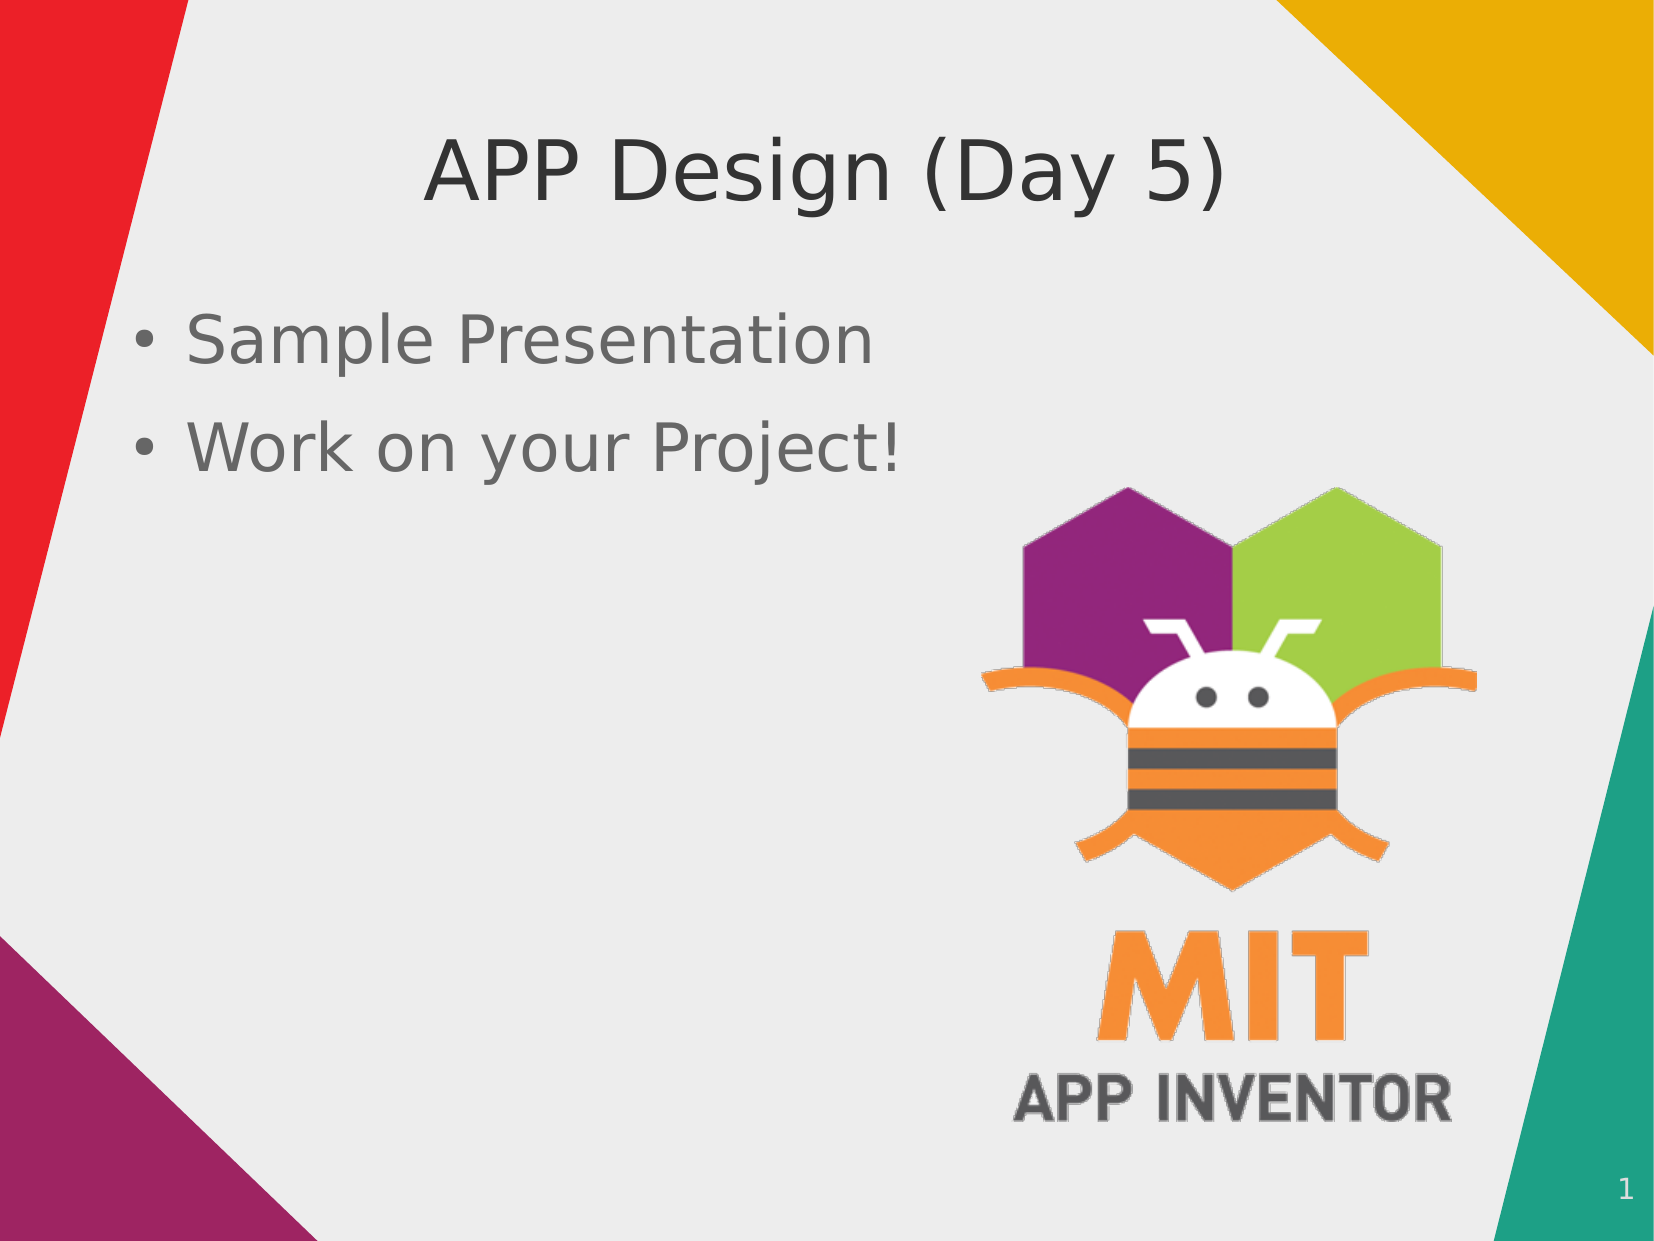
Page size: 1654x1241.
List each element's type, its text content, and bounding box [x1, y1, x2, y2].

title APP Design (Day 5) [114, 73, 1539, 271]
list Sample Presentation Work on your Project! [114, 302, 1539, 1033]
picture [981, 487, 1477, 1123]
